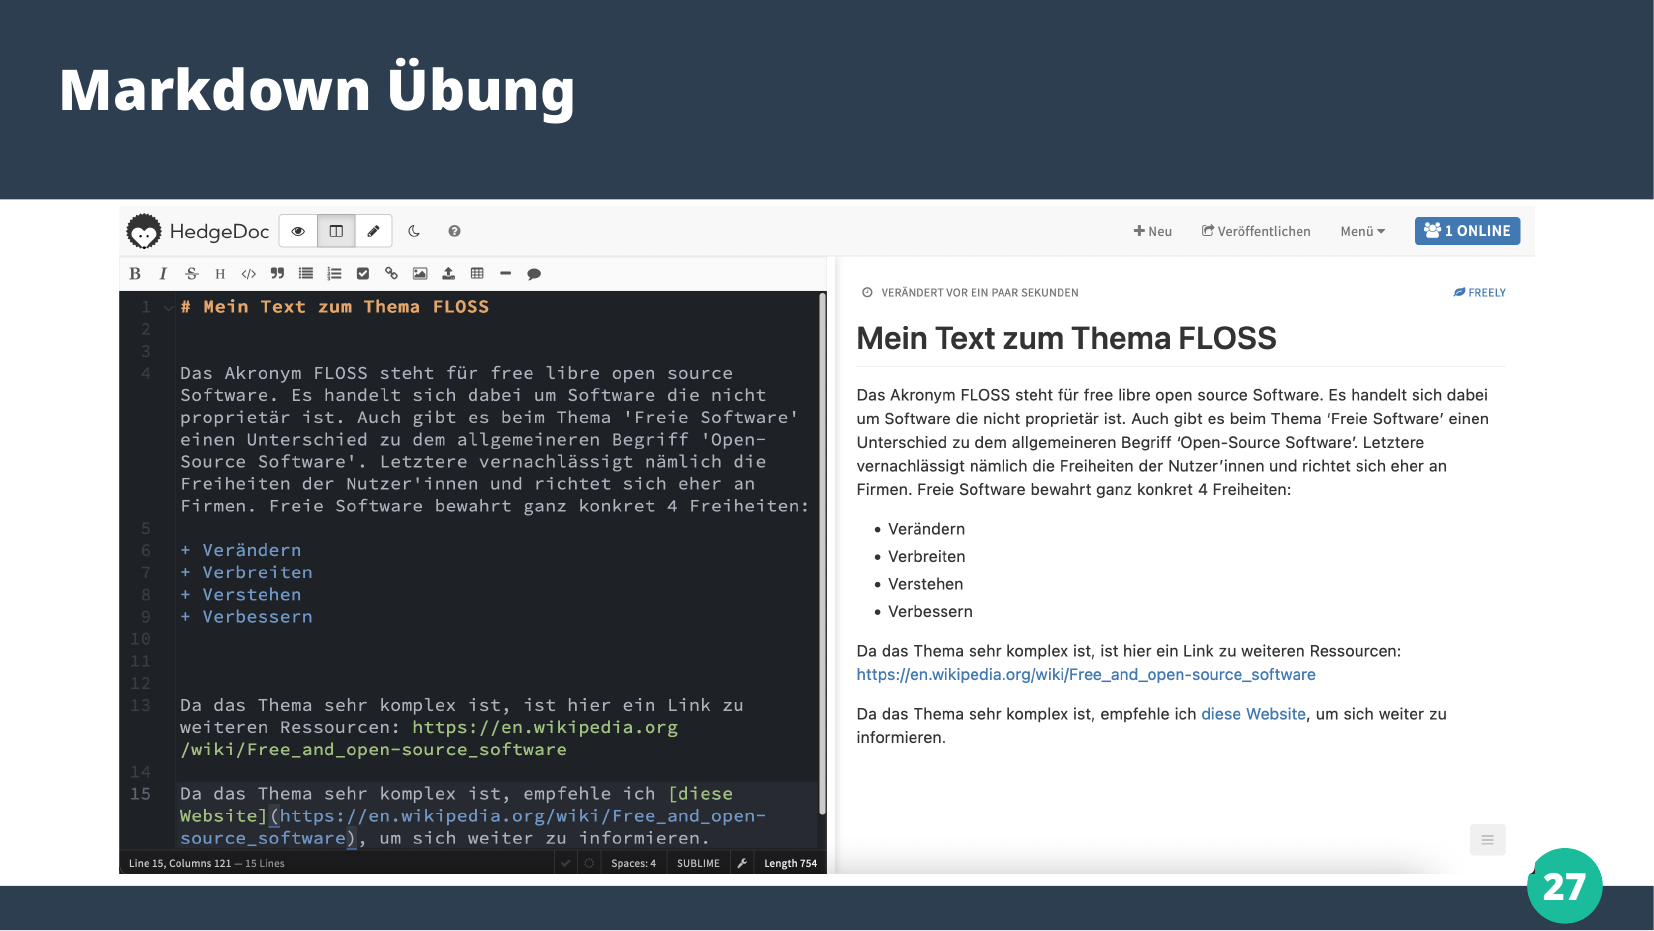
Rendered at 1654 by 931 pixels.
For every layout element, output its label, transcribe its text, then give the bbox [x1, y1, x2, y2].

title Markdown Übung [59, 29, 1595, 148]
picture [119, 206, 1535, 874]
